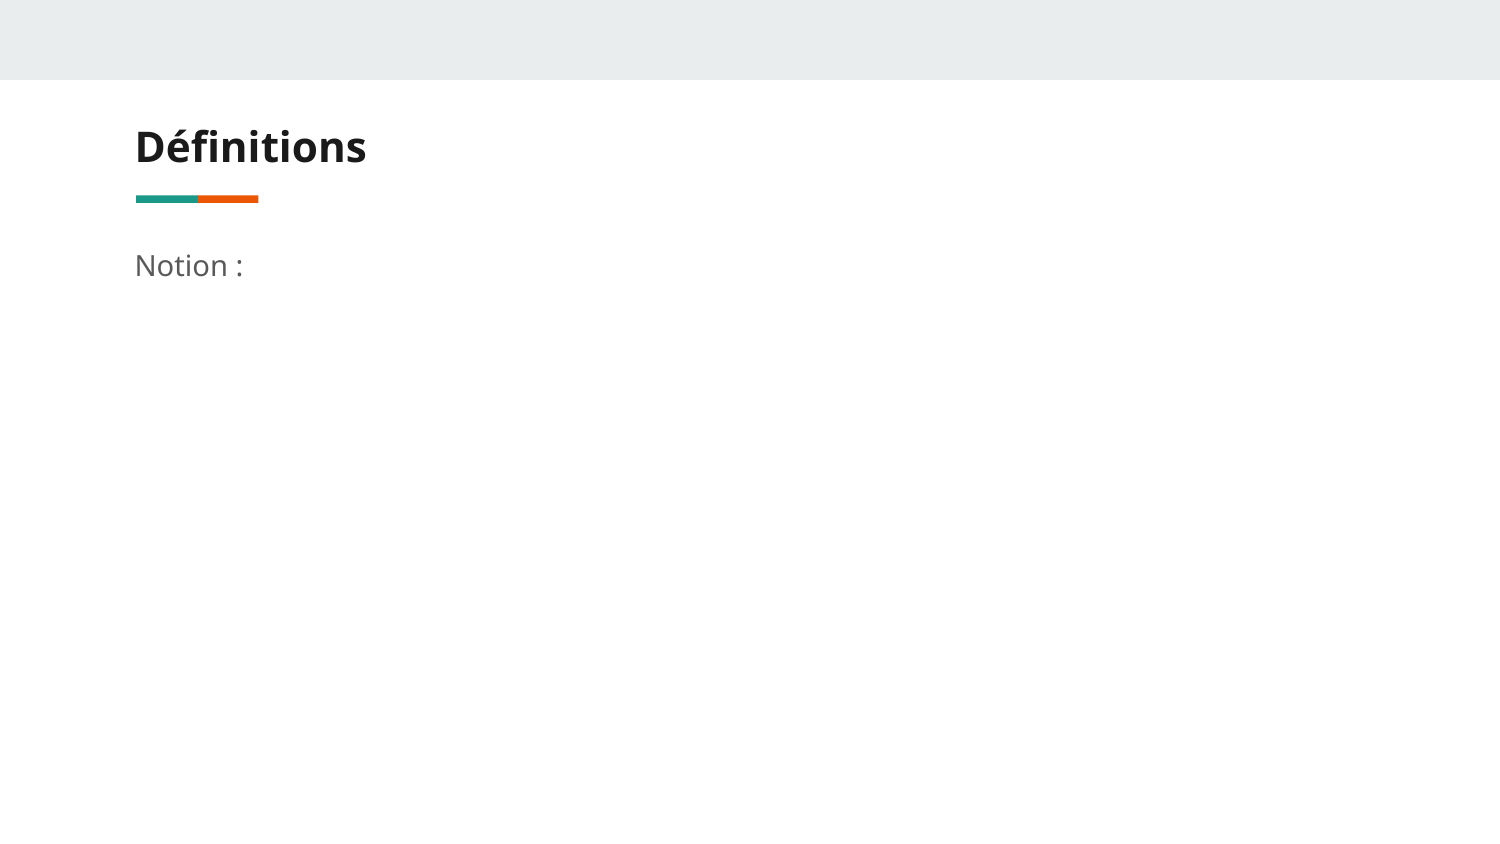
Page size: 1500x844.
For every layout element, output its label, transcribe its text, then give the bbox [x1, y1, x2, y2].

list Notion : [119, 224, 1381, 712]
title Définitions [119, 101, 1381, 190]
